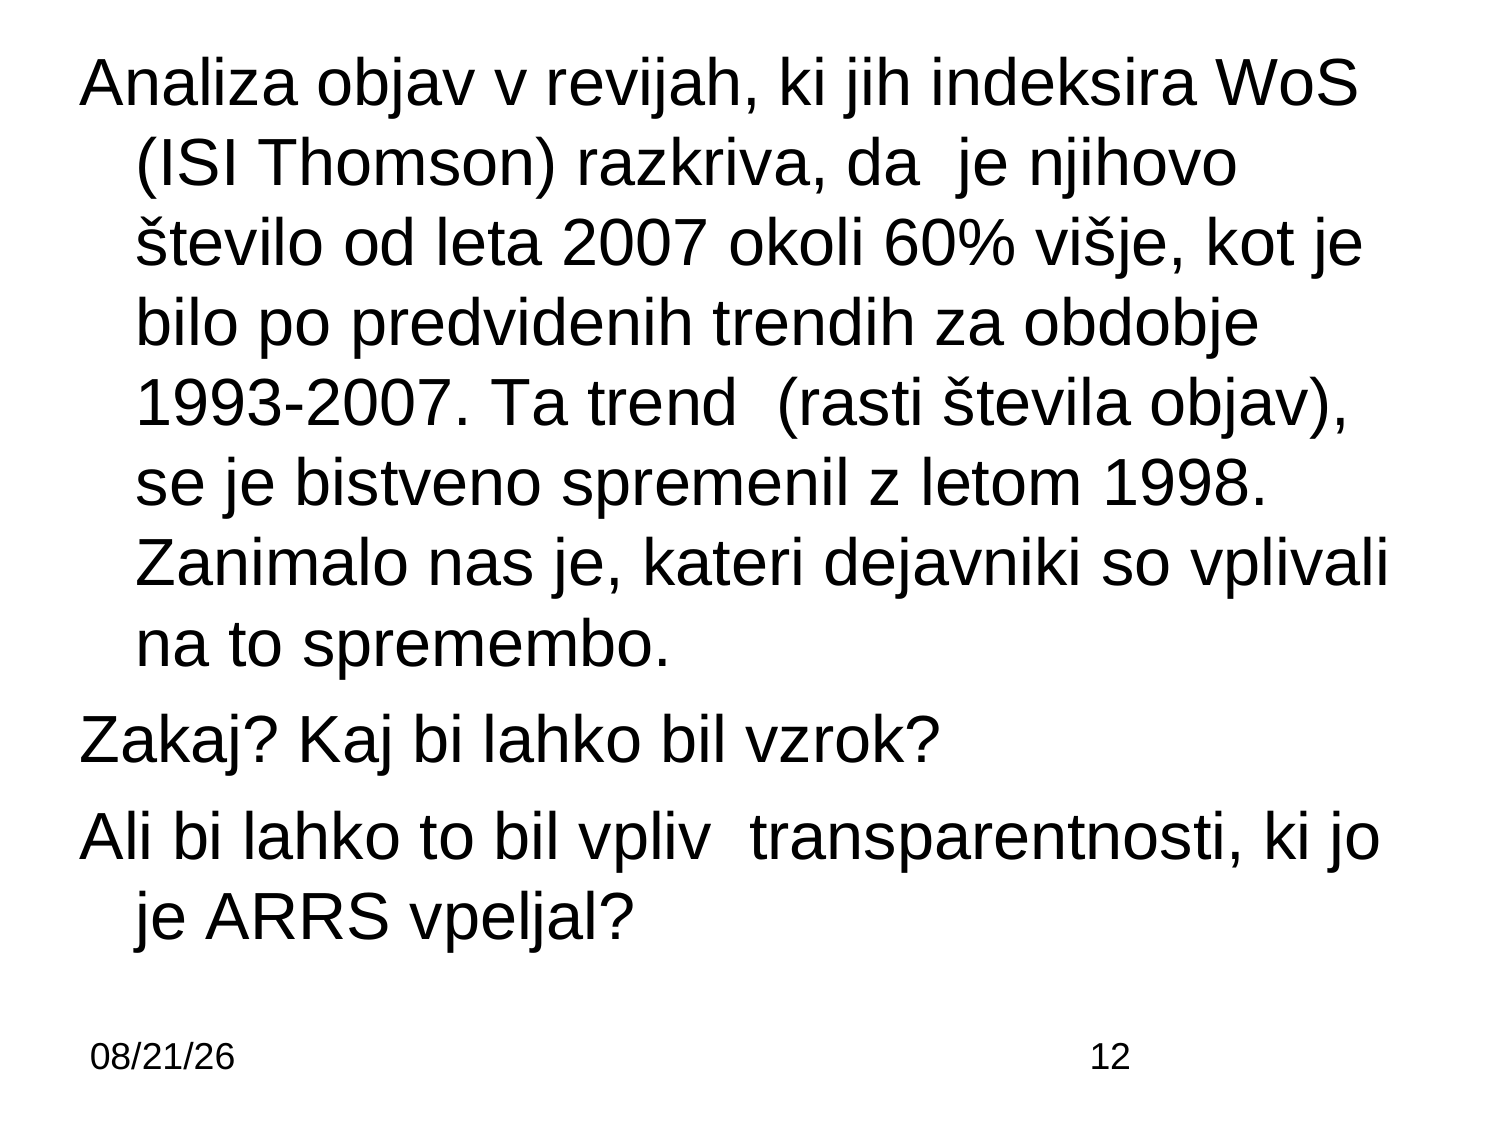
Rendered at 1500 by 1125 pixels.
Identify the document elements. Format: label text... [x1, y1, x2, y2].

list Analiza objav v revijah, ki jih indeksira WoS (ISI Thomson) razkriva, da je njihovo število od leta 2007 okoli 60% višje, kot je bilo po predvidenih trendih za obdobje 1993-2007. Ta trend (rasti števila objav), se je bistveno spremenil z letom 1998. Zanimalo nas je, kateri dejavniki so vplivali na to spremembo. Zakaj? Kaj bi lahko bil vzrok? Ali bi lahko to bil vpliv transparentnosti, ki jo je ARRS vpeljal? [64, 31, 1426, 1006]
